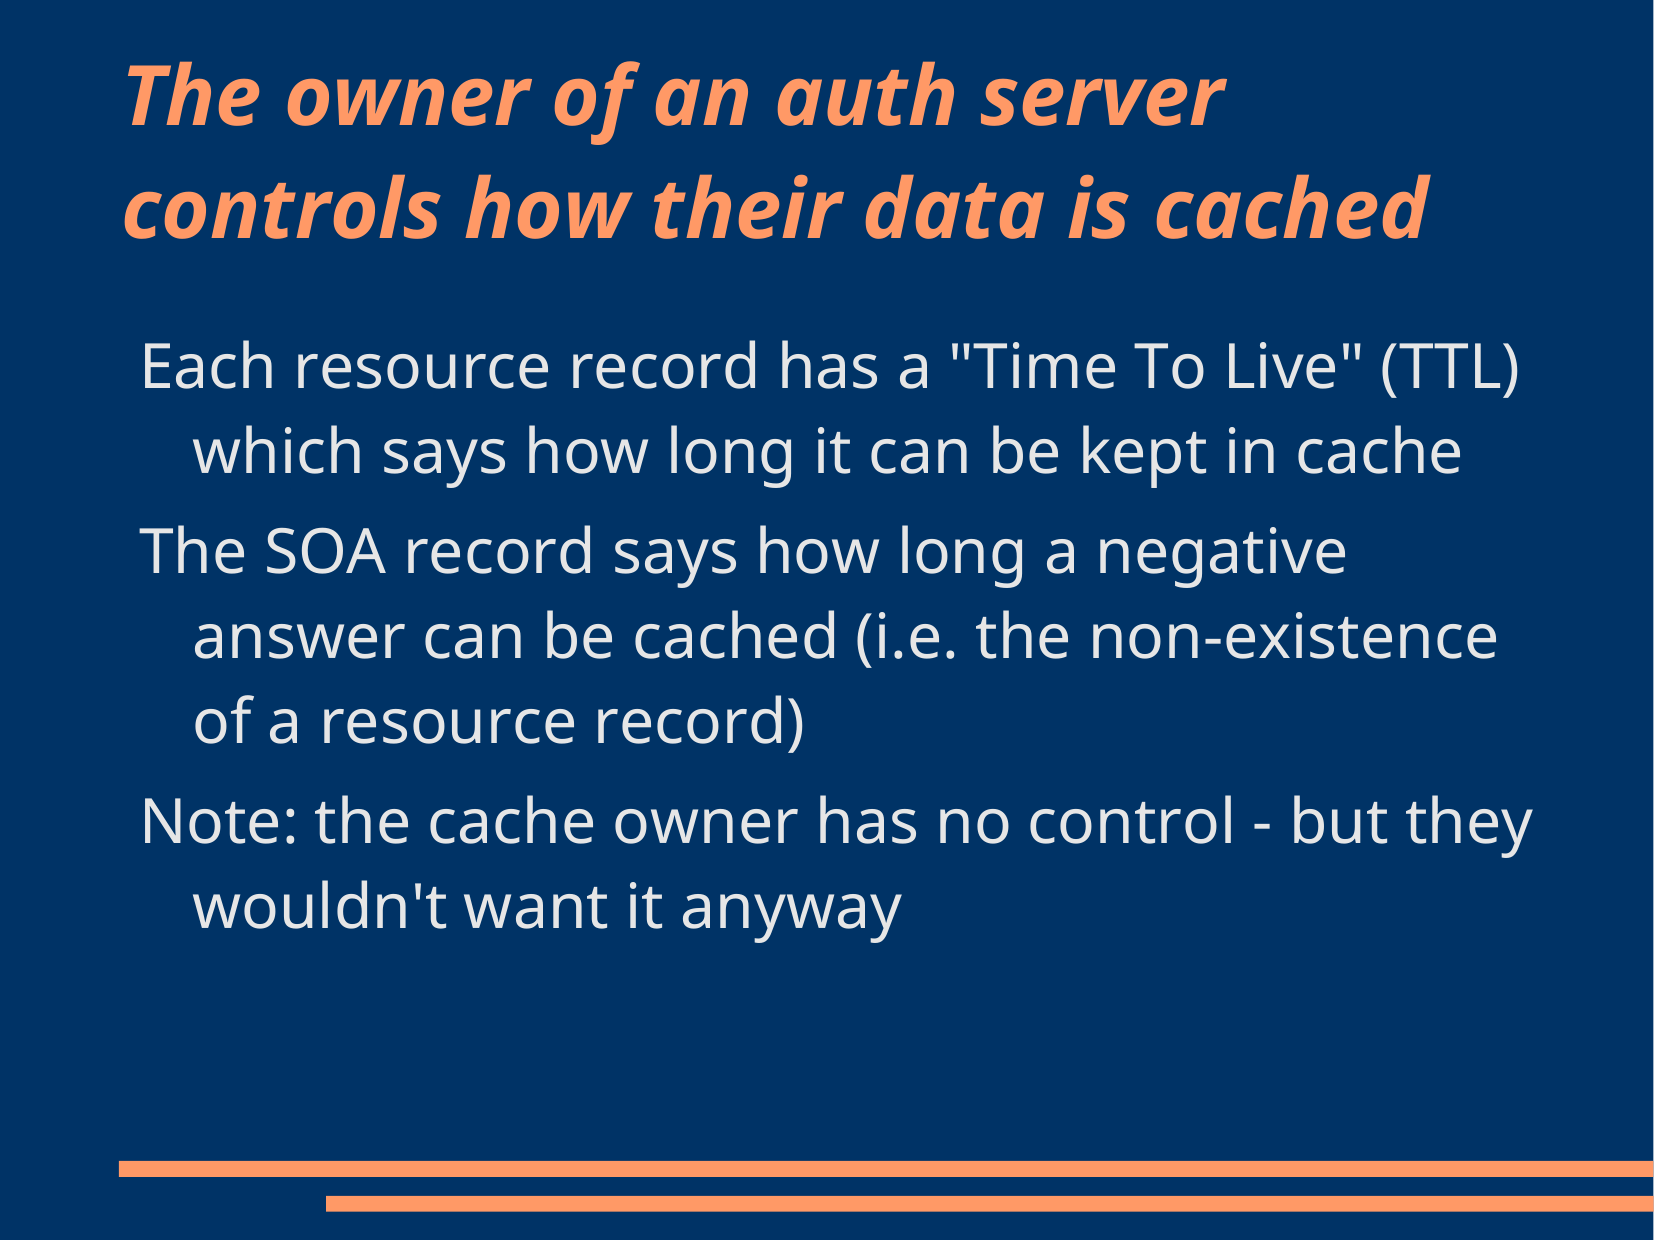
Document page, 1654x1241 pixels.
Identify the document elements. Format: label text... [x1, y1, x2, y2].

list Each resource record has a "Time To Live" (TTL) which says how long it can be kept in cache The SOA record says how long a negative answer can be cached (i.e. the non-existence of a resource record) Note: the cache owner has no control - but they wouldn't want it anyway [121, 322, 1561, 1133]
title The owner of an auth server controls how their data is cached [121, 46, 1534, 254]
